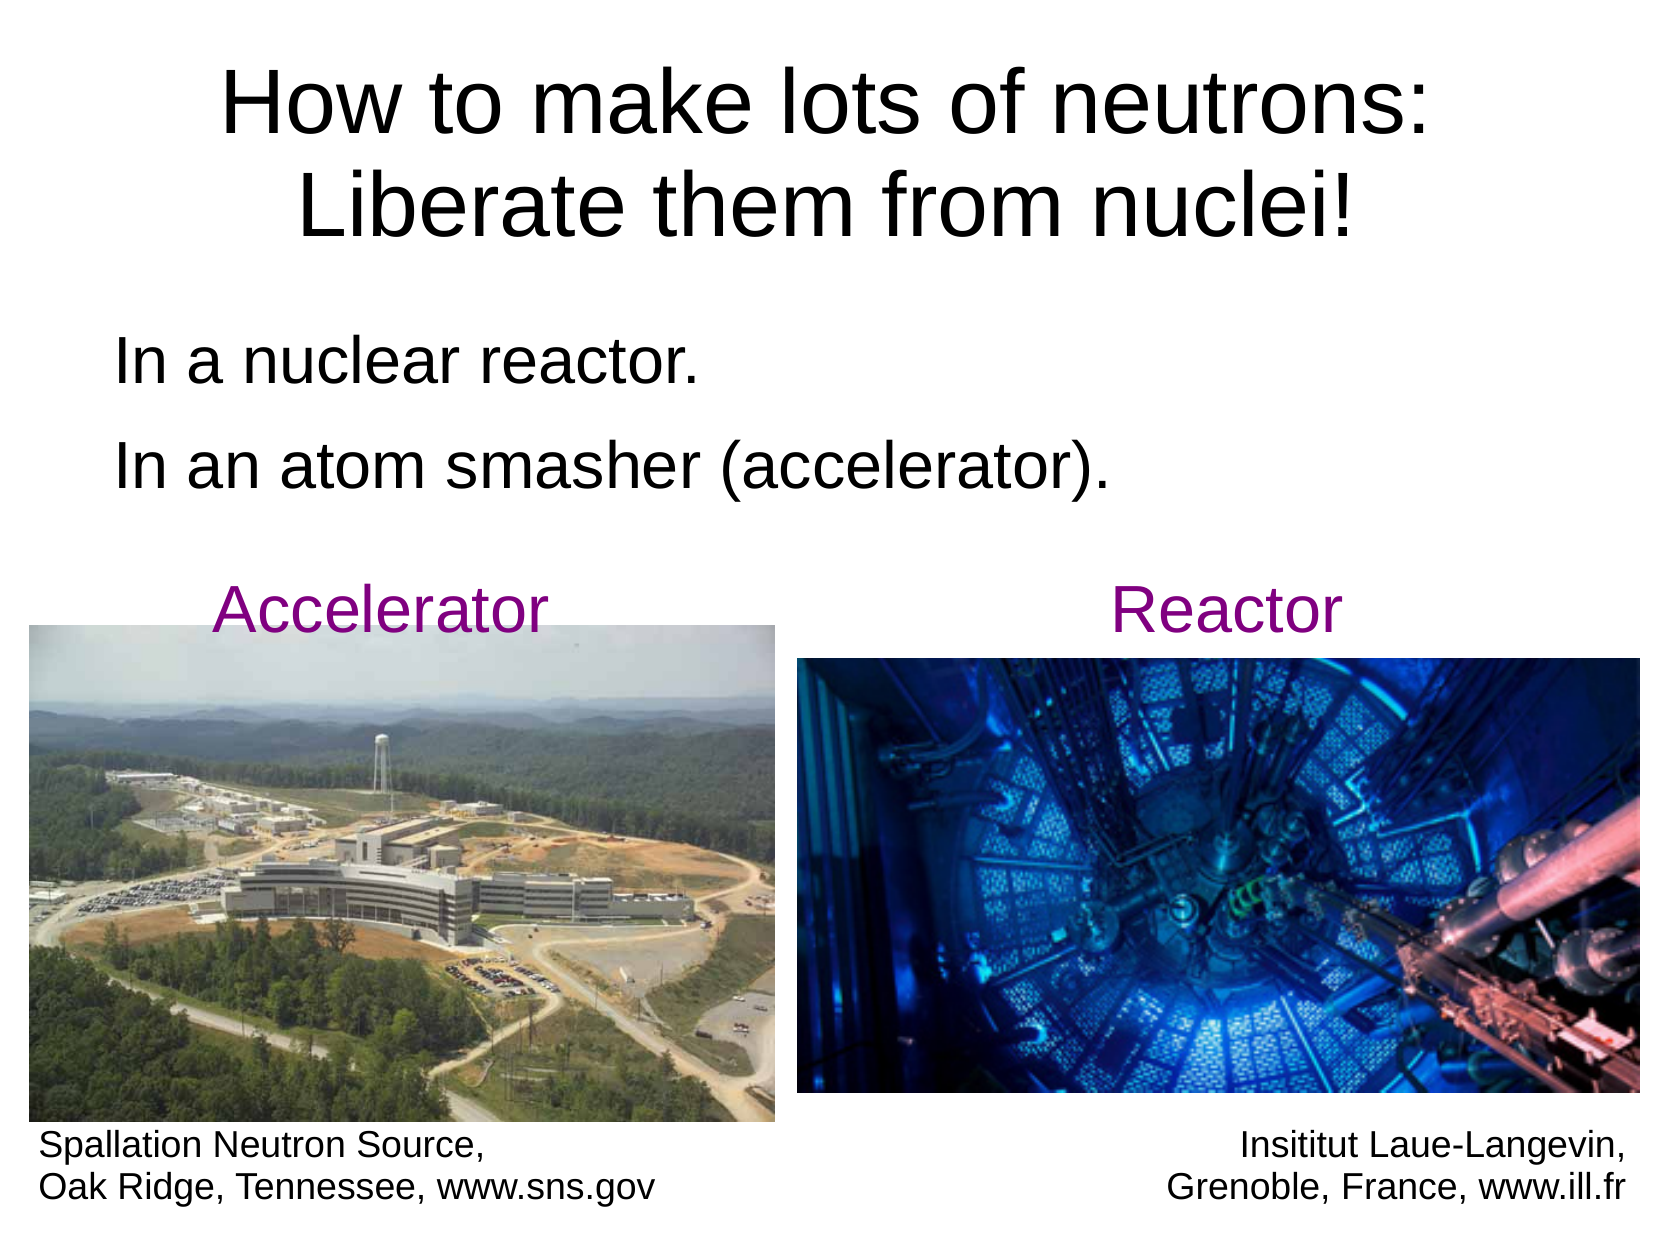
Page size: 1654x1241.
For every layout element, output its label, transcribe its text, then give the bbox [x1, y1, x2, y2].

text_box Accelerator [197, 565, 564, 663]
text_box Spallation Neutron Source, Oak Ridge, Tennessee, www.sns.gov [23, 1116, 673, 1224]
picture [29, 625, 775, 1123]
text_box Insititut Laue-Langevin, Grenoble, France, www.ill.fr [1151, 1116, 1641, 1224]
list In a nuclear reactor. In an atom smasher (accelerator). [76, 323, 1565, 532]
title How to make lots of neutrons: Liberate them from nuclei! [82, 39, 1571, 267]
picture [797, 658, 1640, 1093]
text_box Reactor [1095, 565, 1358, 663]
